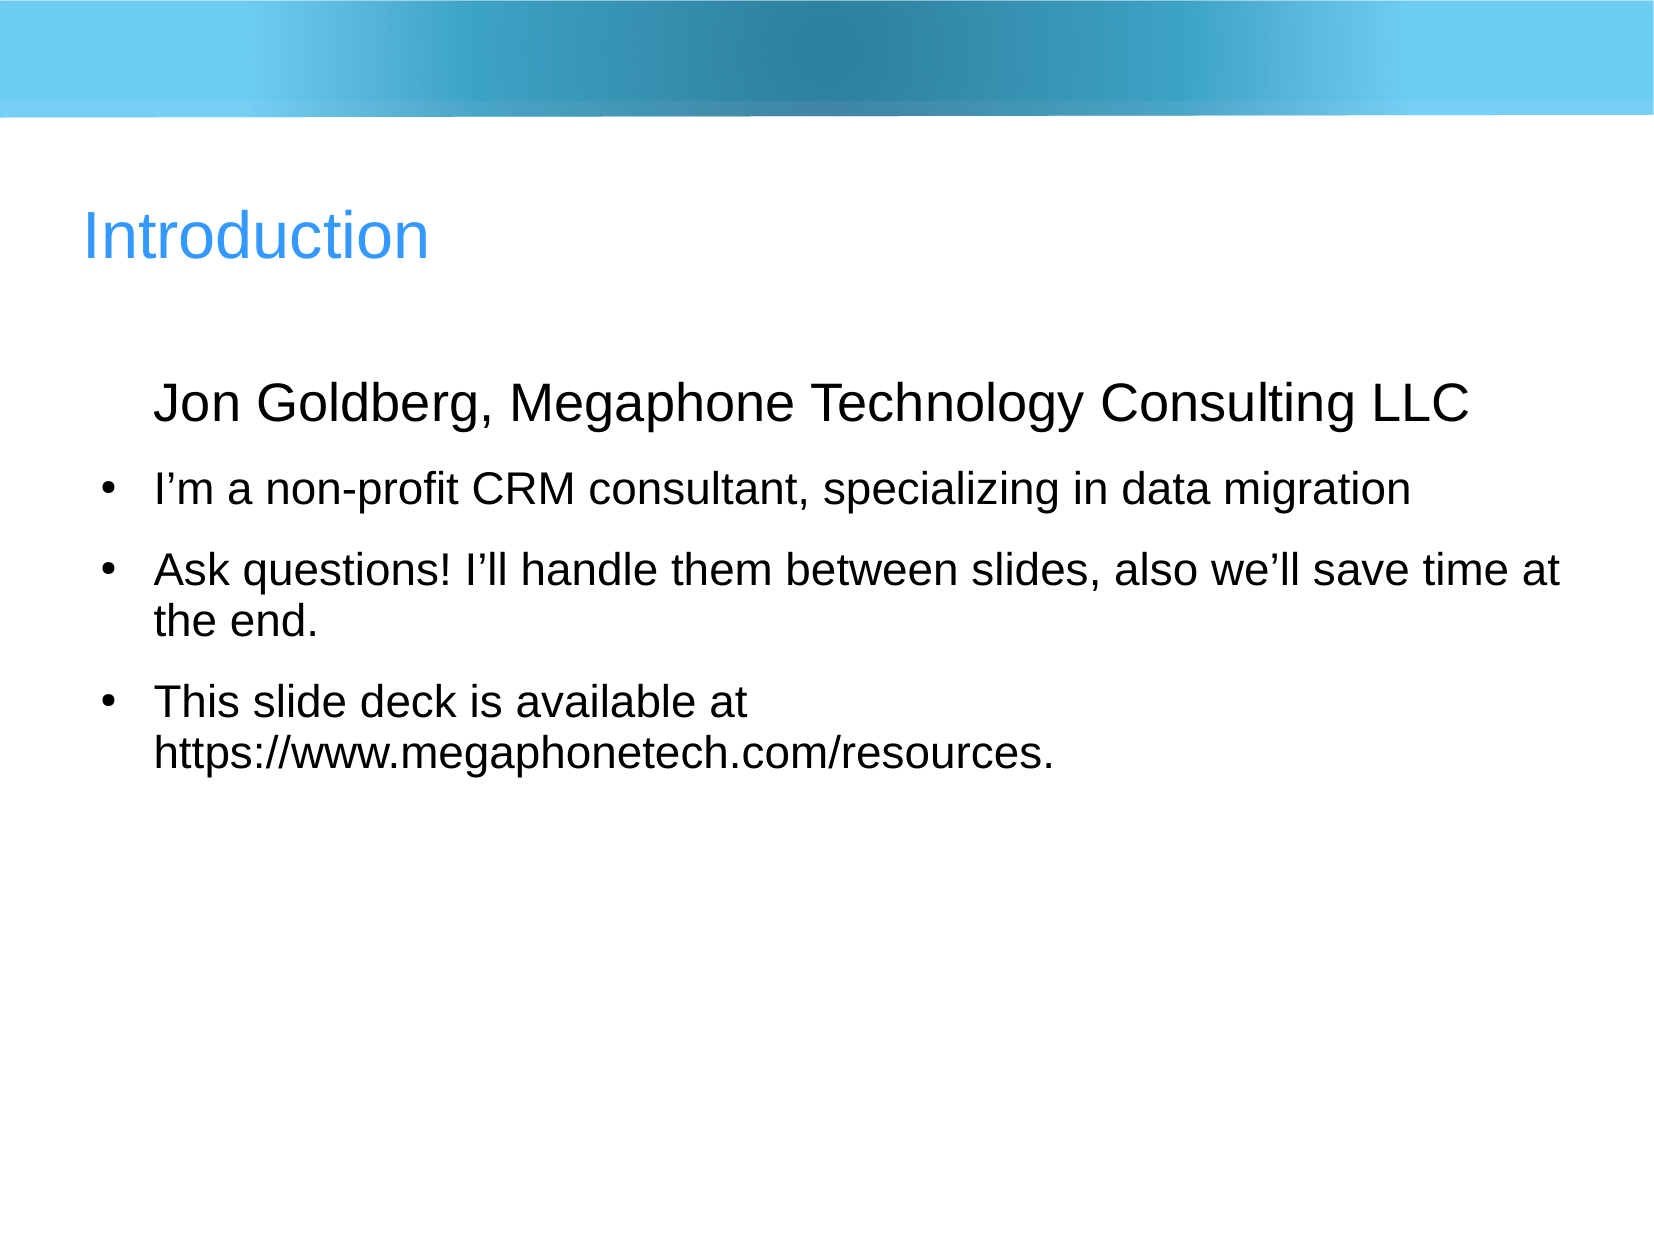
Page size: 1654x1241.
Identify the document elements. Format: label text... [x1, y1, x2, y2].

picture [0, 0, 1654, 1241]
title Introduction [82, 139, 1571, 332]
list Jon Goldberg, Megaphone Technology Consulting LLC I’m a non-profit CRM consultant, specializing in data migration Ask questions! I’ll handle them between slides, also we’ll save time at the end. This slide deck is available at https://www.megaphonetech.com/resources. [82, 372, 1571, 968]
